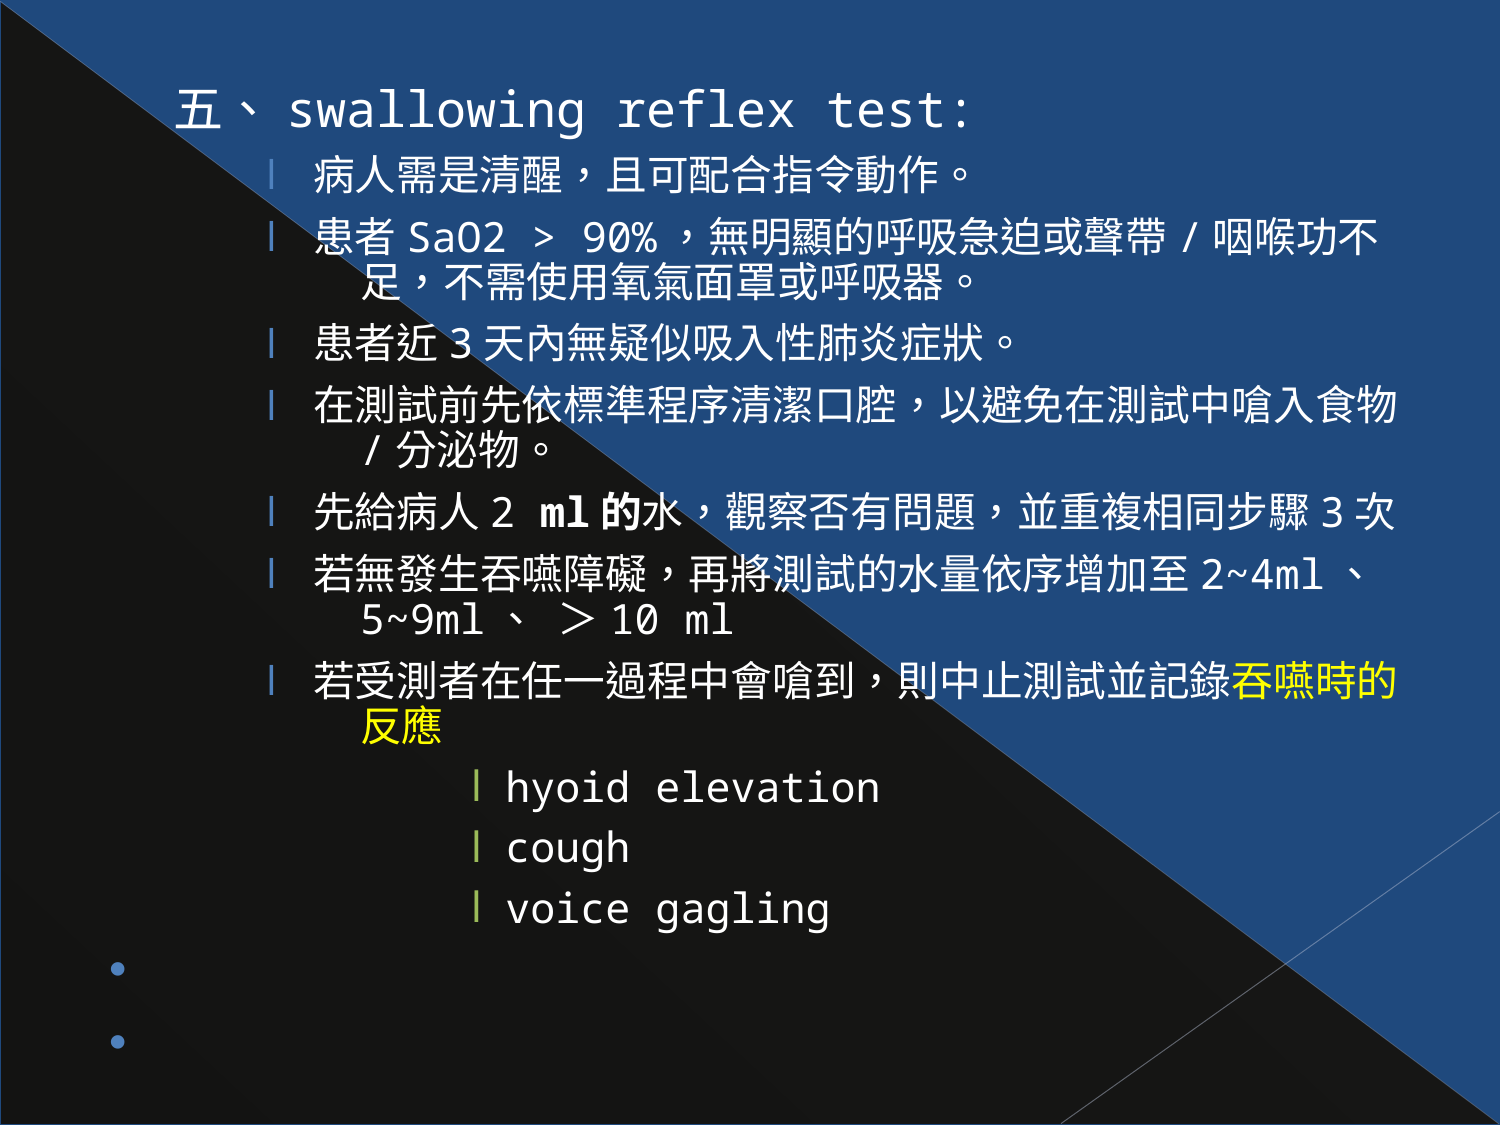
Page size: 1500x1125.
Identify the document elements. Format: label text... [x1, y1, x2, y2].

list 五、swallowing reflex test: 病人需是清醒，且可配合指令動作。 患者SaO2 > 90%，無明顯的呼吸急迫或聲帶/咽喉功不足，不需使用氧氣面罩或呼吸器。 患者近3天內無疑似吸入性肺炎症狀。 在測試前先依標準程序清潔口腔，以避免在測試中嗆入食物/分泌物。 先給病人2 ml的水，觀察否有問題，並重複相同步驟3次 若無發生吞嚥障礙，再將測試的水量依序增加至2~4ml、5~9ml、 ＞10 ml 若受測者在任一過程中會嗆到，則中止測試並記錄吞嚥時的反應 hyoid elevation cough voice gagling [75, 70, 1426, 961]
